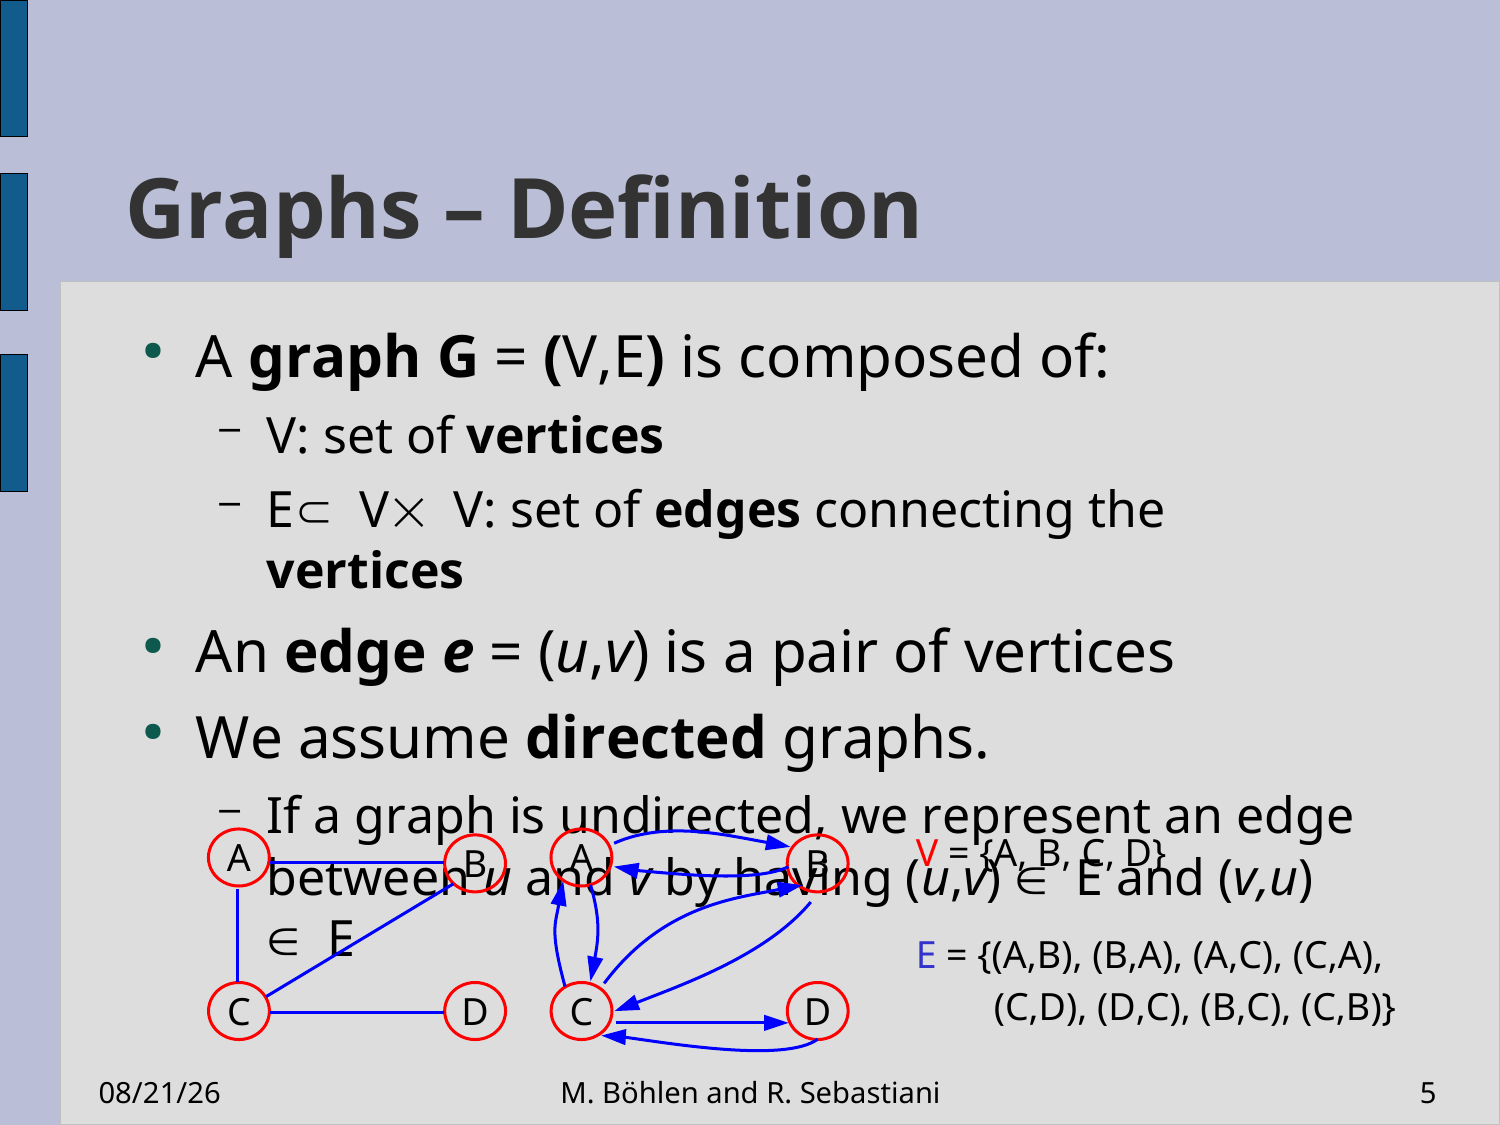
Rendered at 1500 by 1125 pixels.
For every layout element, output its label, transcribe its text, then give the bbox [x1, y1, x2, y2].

text_box D [787, 982, 849, 1040]
text_box D [444, 982, 506, 1040]
text_box A [208, 828, 270, 887]
text_box C [208, 982, 270, 1040]
text_box C [551, 982, 612, 1040]
text_box B [787, 834, 849, 892]
text_box B [444, 834, 506, 892]
text_box A [550, 828, 612, 887]
text_box V = {A, B, C, D} E = {(A,B), (B,A), (A,C), (C,A), (C,D), (D,C), (B,C), (C,B)} [901, 819, 1412, 1090]
list A graph G = (V,E) is composed of: V: set of vertices EVV: set of edges connecting the vertices An edge e = (u,v) is a pair of vertices We assume directed graphs. If a graph is undirected, we represent an edge between u and v by having (u,v) E and (v,u) E [110, 312, 1392, 1037]
title Graphs – Definition [110, 67, 1392, 271]
